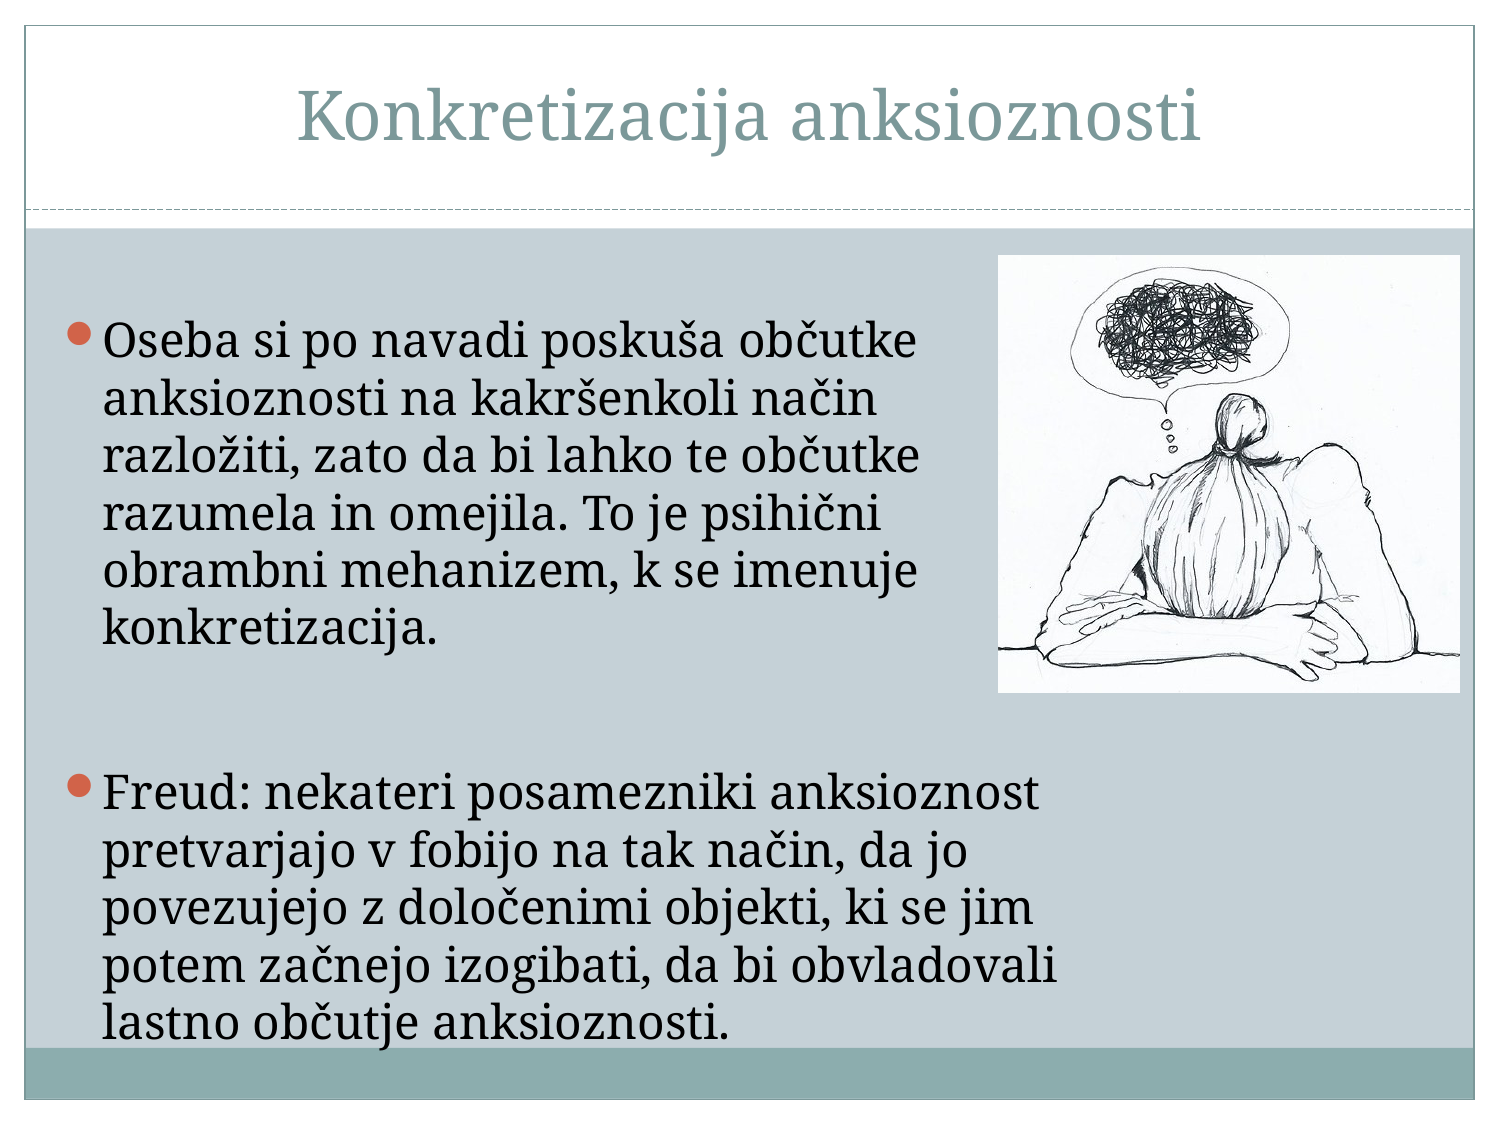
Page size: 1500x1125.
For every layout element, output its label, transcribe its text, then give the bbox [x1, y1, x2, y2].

title Konkretizacija anksioznosti [49, 37, 1450, 162]
picture [998, 255, 1460, 693]
list Oseba si po navadi poskuša občutke anksioznosti na kakršenkoli način razložiti, zato da bi lahko te občutke razumela in omejila. To je psihični obrambni mehanizem, k se imenuje konkretizacija. Freud: nekateri posamezniki anksioznost pretvarjajo v fobijo na tak način, da jo povezujejo z določenimi objekti, ki se jim potem začnejo izogibati, da bi obvladovali lastno občutje anksioznosti. [49, 302, 1105, 1059]
